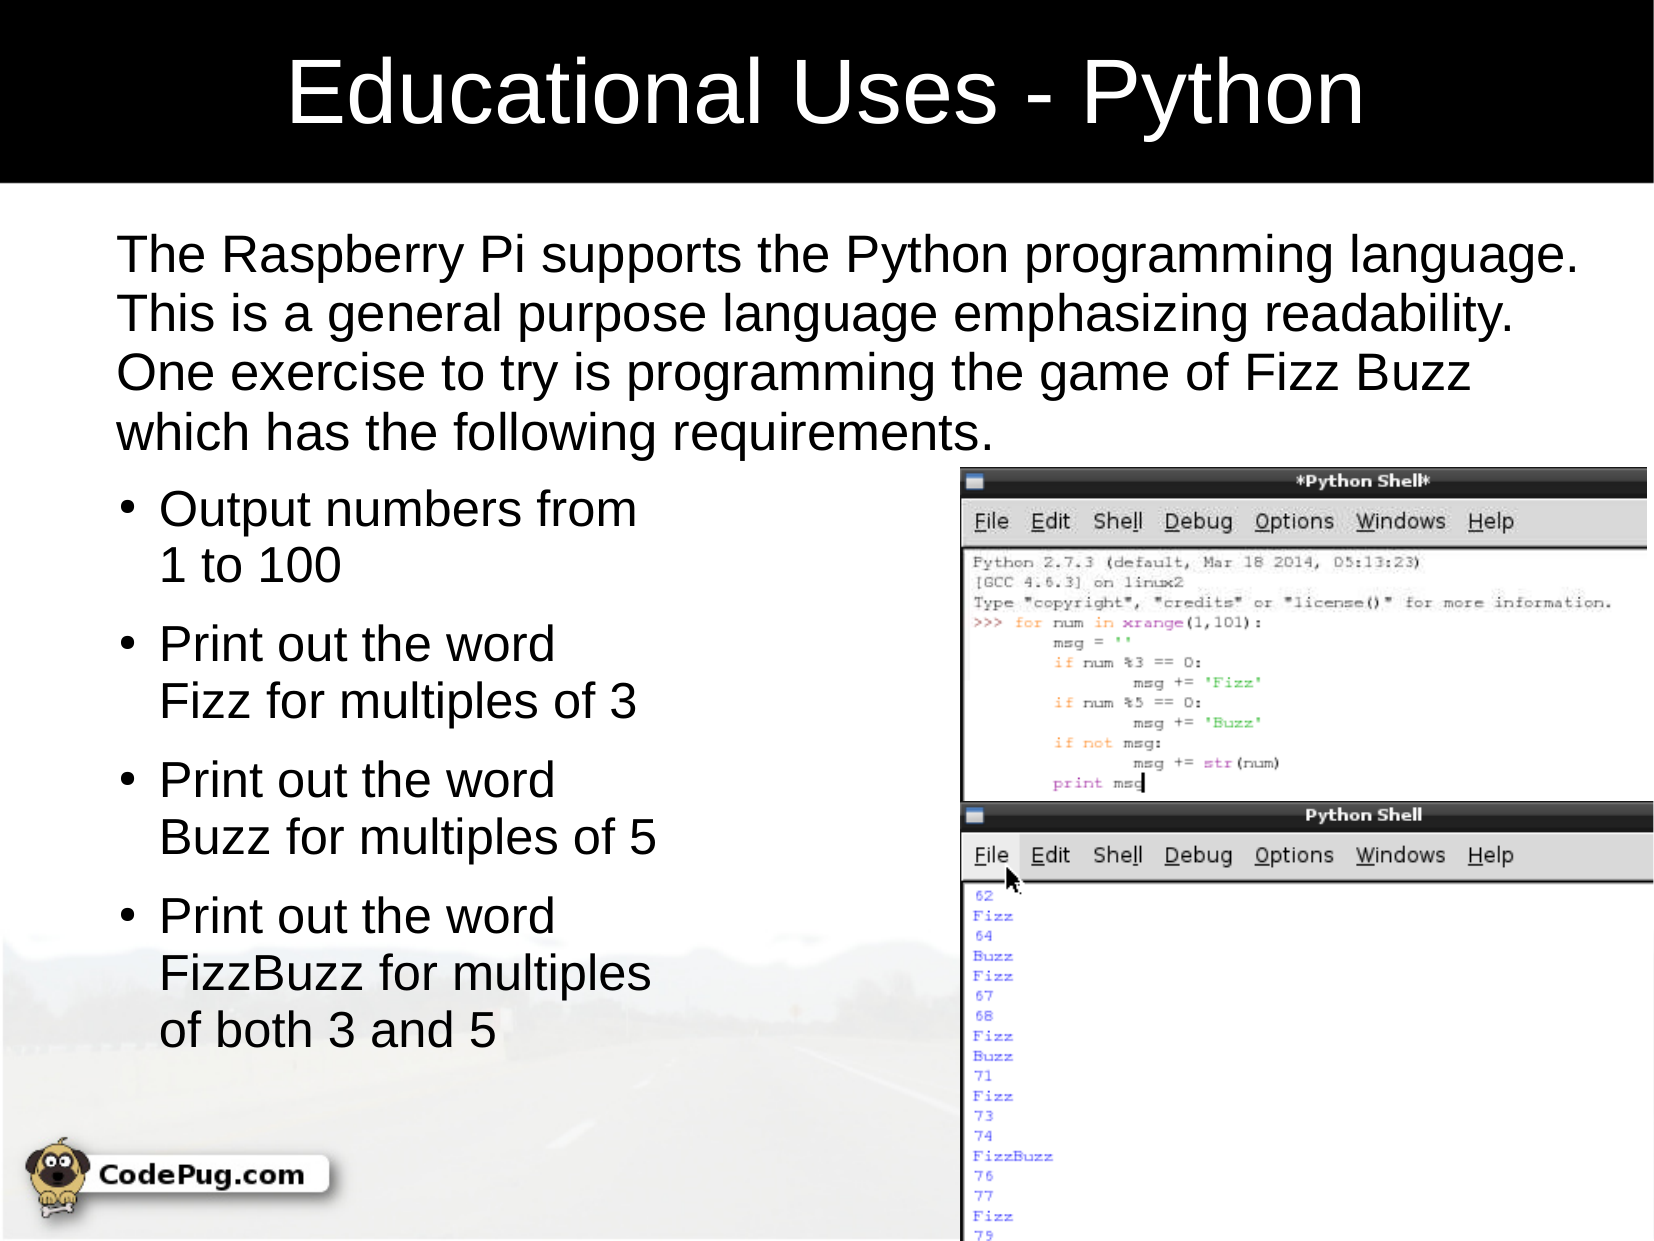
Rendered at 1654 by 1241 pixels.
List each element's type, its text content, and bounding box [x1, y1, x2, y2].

picture [0, 0, 1654, 1241]
text_box The Raspberry Pi supports the Python programming language. This is a general purpose language emphasizing readability. One exercise to try is programming the game of Fizz Buzz which has the following requirements. [60, 225, 1606, 463]
title Educational Uses - Python [82, 19, 1571, 166]
list Output numbers from 1 to 100 Print out the word Fizz for multiples of 3 Print out the word Buzz for multiples of 5 Print out the word FizzBuzz for multiples of both 3 and 5 [105, 480, 661, 1096]
